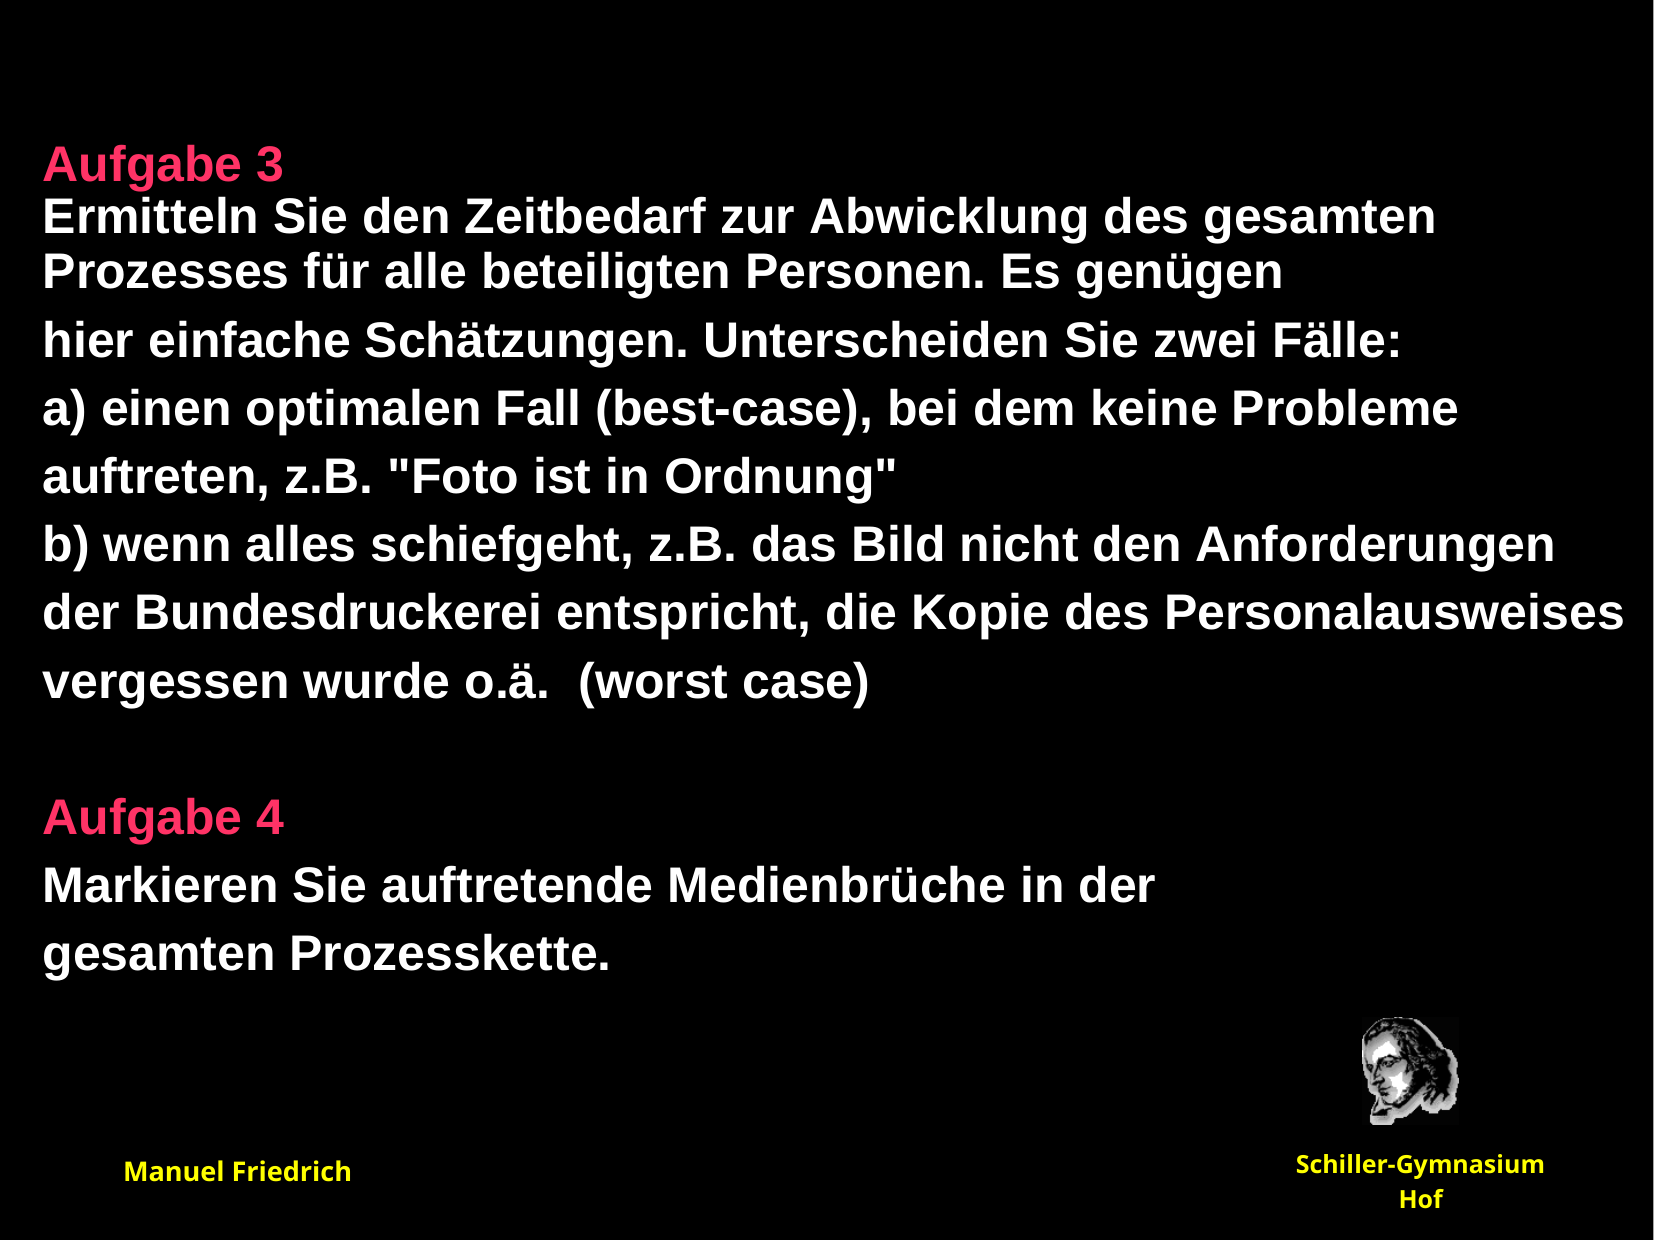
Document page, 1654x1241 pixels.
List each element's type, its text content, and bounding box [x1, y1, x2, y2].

picture [1362, 1017, 1459, 1126]
text_box Aufgabe 3 Ermitteln Sie den Zeitbedarf zur Abwicklung des gesamten Prozesses für alle beteiligten Personen. Es genügen hier einfache Schätzungen. Unterscheiden Sie zwei Fälle: a) einen optimalen Fall (best-case), bei dem keine Probleme auftreten, z.B. "Foto ist in Ordnung" b) wenn alles schiefgeht, z.B. das Bild nicht den Anforderungen der Bundesdruckerei entspricht, die Kopie des Personalausweises vergessen wurde o.ä. (worst case) Aufgabe 4 Markieren Sie auftretende Medienbrüche in der gesamten Prozesskette. [42, 140, 1641, 982]
text_box Schiller-Gymnasium Hof [1295, 1145, 1546, 1216]
text_box Manuel Friedrich [123, 1151, 353, 1191]
